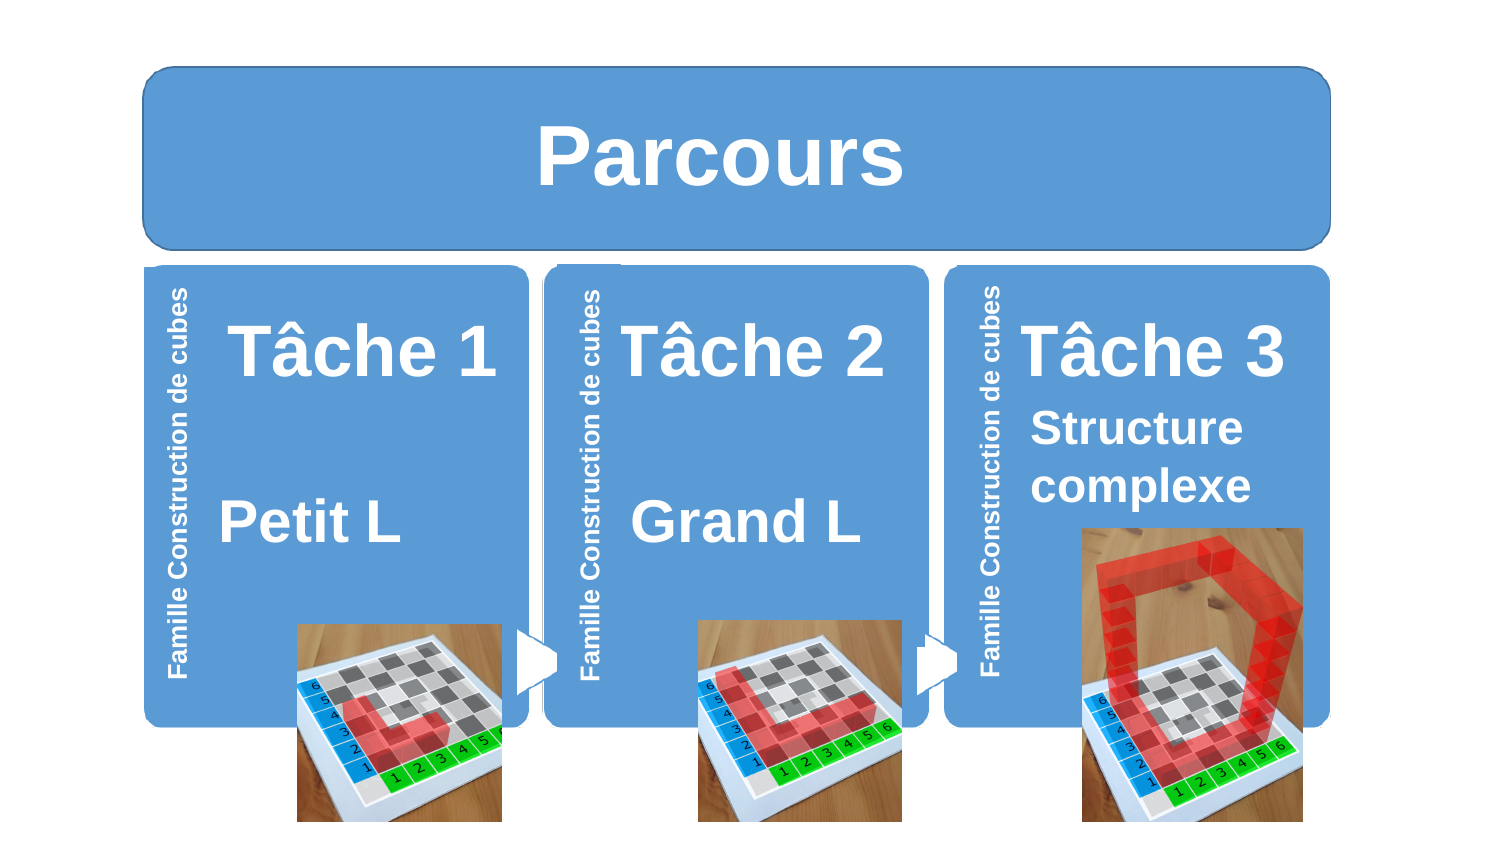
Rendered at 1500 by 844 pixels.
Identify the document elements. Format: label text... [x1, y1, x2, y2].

text_box Famille Construction de cubes [144, 268, 208, 696]
text_box Grand L [615, 394, 925, 647]
picture [137, 47, 1363, 844]
text_box Tâche 3 [1021, 288, 1309, 381]
text_box Tâche 1 [212, 288, 521, 407]
text_box Famille Construction de cubes [557, 264, 621, 698]
text_box Structure complexe [1015, 381, 1325, 589]
text_box Parcours [520, 85, 975, 220]
text_box Famille Construction de cubes [957, 265, 1021, 694]
text_box Petit L [203, 394, 512, 647]
text_box Tâche 2 [621, 288, 909, 393]
